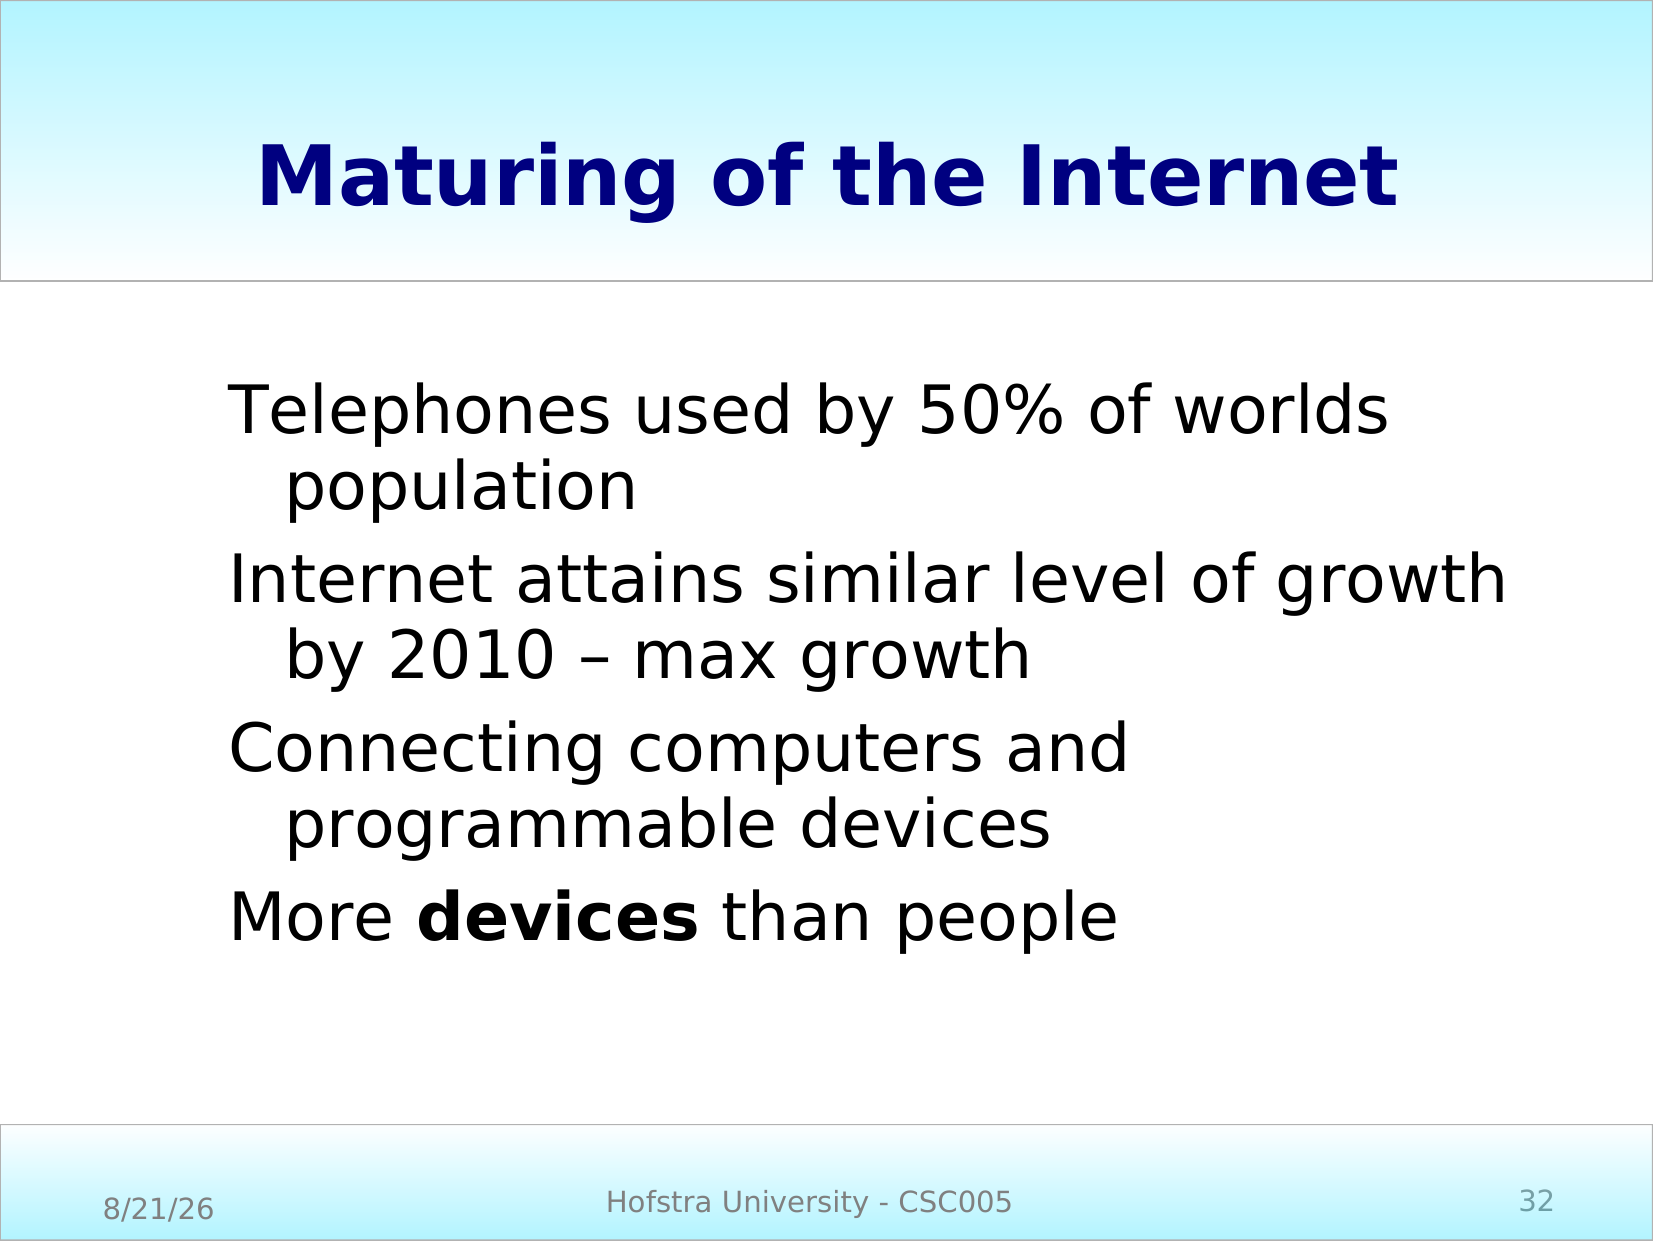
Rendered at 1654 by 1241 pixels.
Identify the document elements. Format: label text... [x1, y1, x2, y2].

list Telephones used by 50% of worlds population Internet attains similar level of growth by 2010 – max growth Connecting computers and programmable devices More devices than people [213, 364, 1619, 1150]
title Maturing of the Internet [123, 87, 1533, 233]
